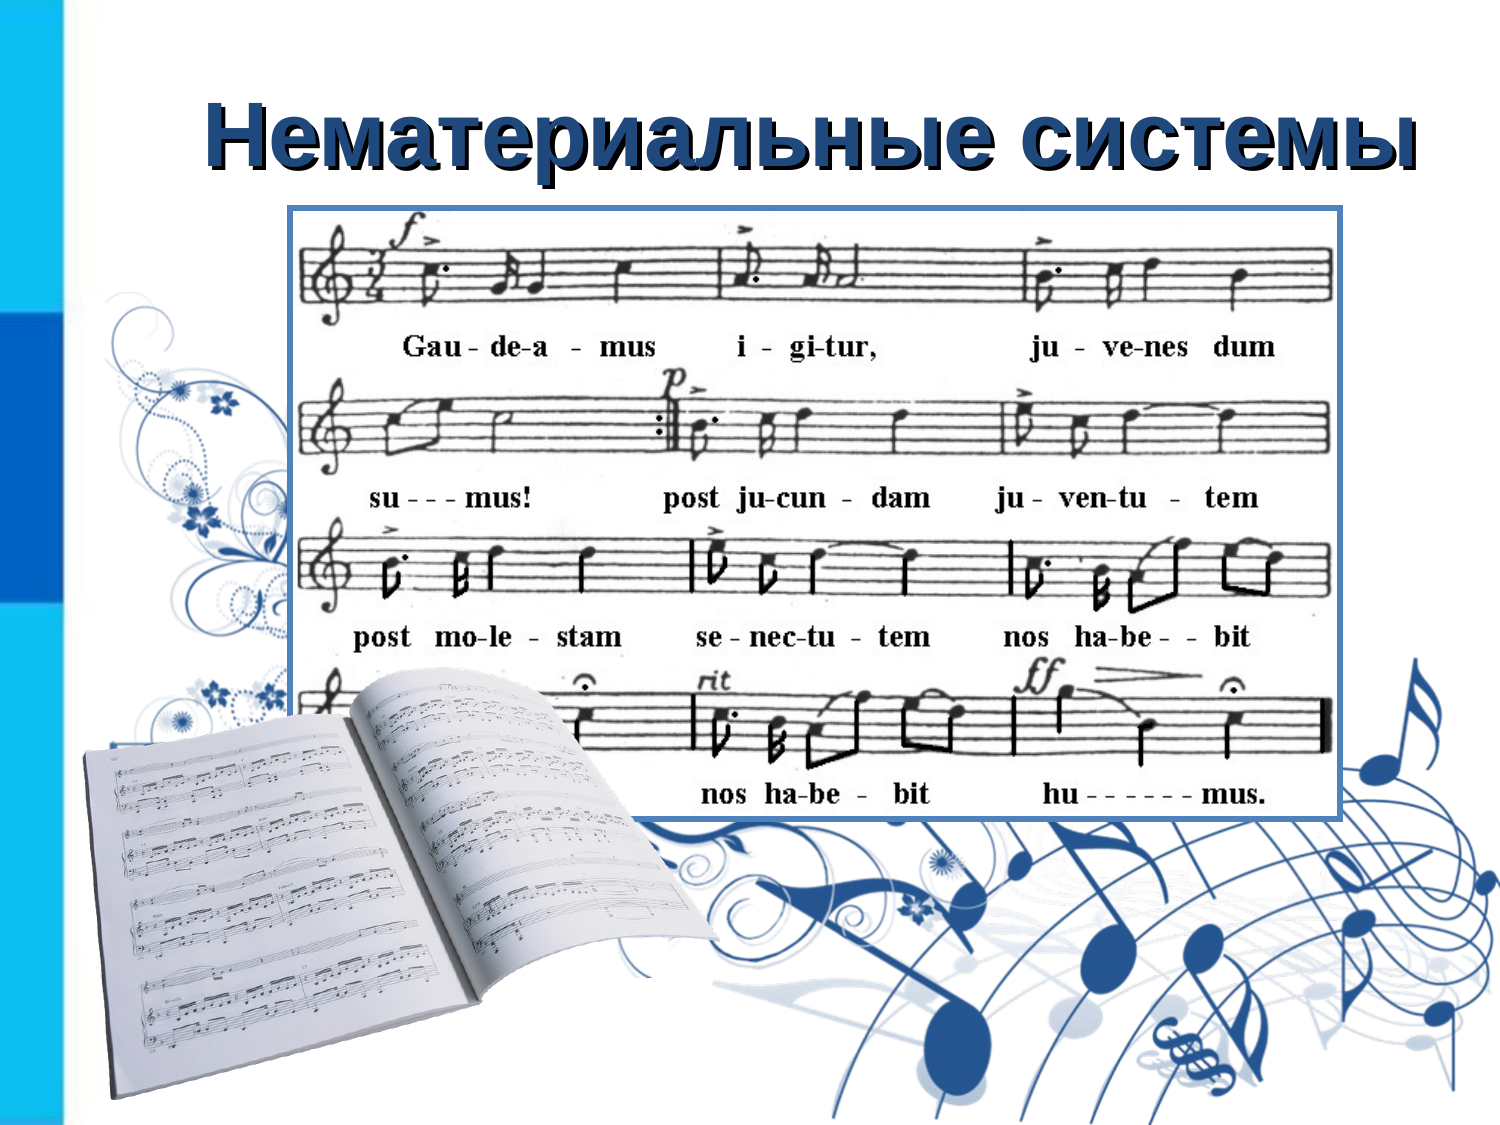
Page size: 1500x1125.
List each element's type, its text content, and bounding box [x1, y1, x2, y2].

picture [0, 0, 1500, 1125]
title Нематериальные системы [187, 46, 1465, 213]
